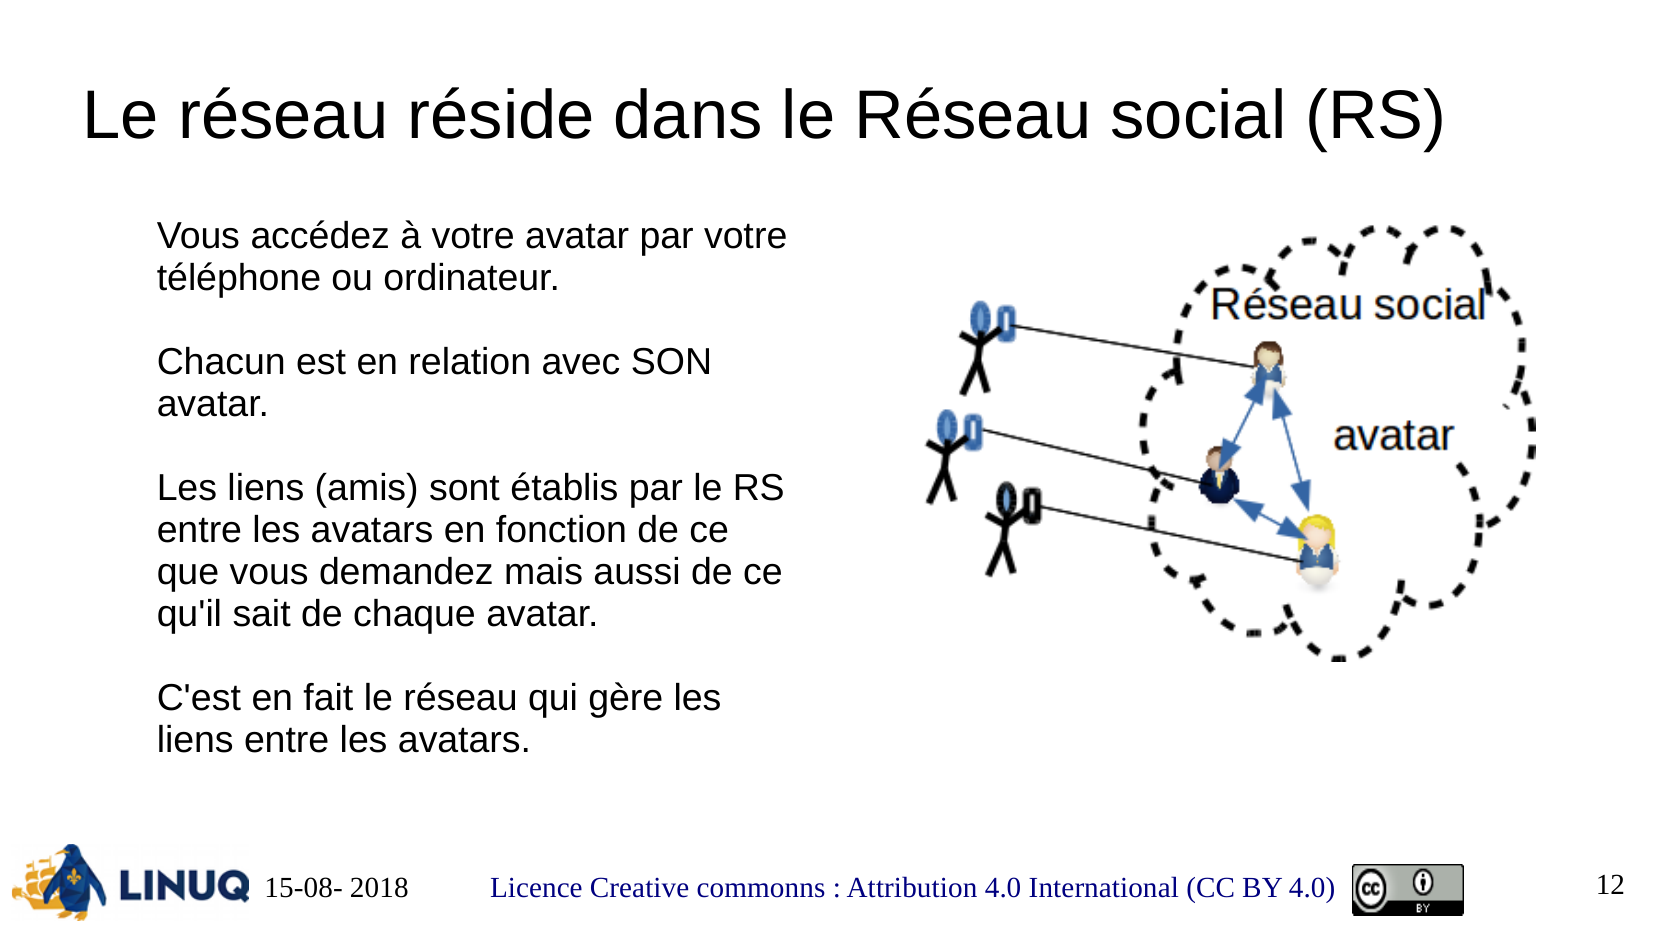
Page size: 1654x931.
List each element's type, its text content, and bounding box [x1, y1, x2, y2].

picture [923, 224, 1536, 662]
title Le réseau réside dans le Réseau social (RS) [82, 37, 1571, 193]
picture [11, 844, 249, 921]
text_box Vous accédez à votre avatar par votre téléphone ou ordinateur. Chacun est en relation avec SON avatar. Les liens (amis) sont établis par le RS entre les avatars en fonction de ce que vous demandez mais aussi de ce qu'il sait de chaque avatar. C'est en fait le réseau qui gère les liens entre les avatars. [142, 207, 804, 768]
picture [1352, 864, 1464, 916]
